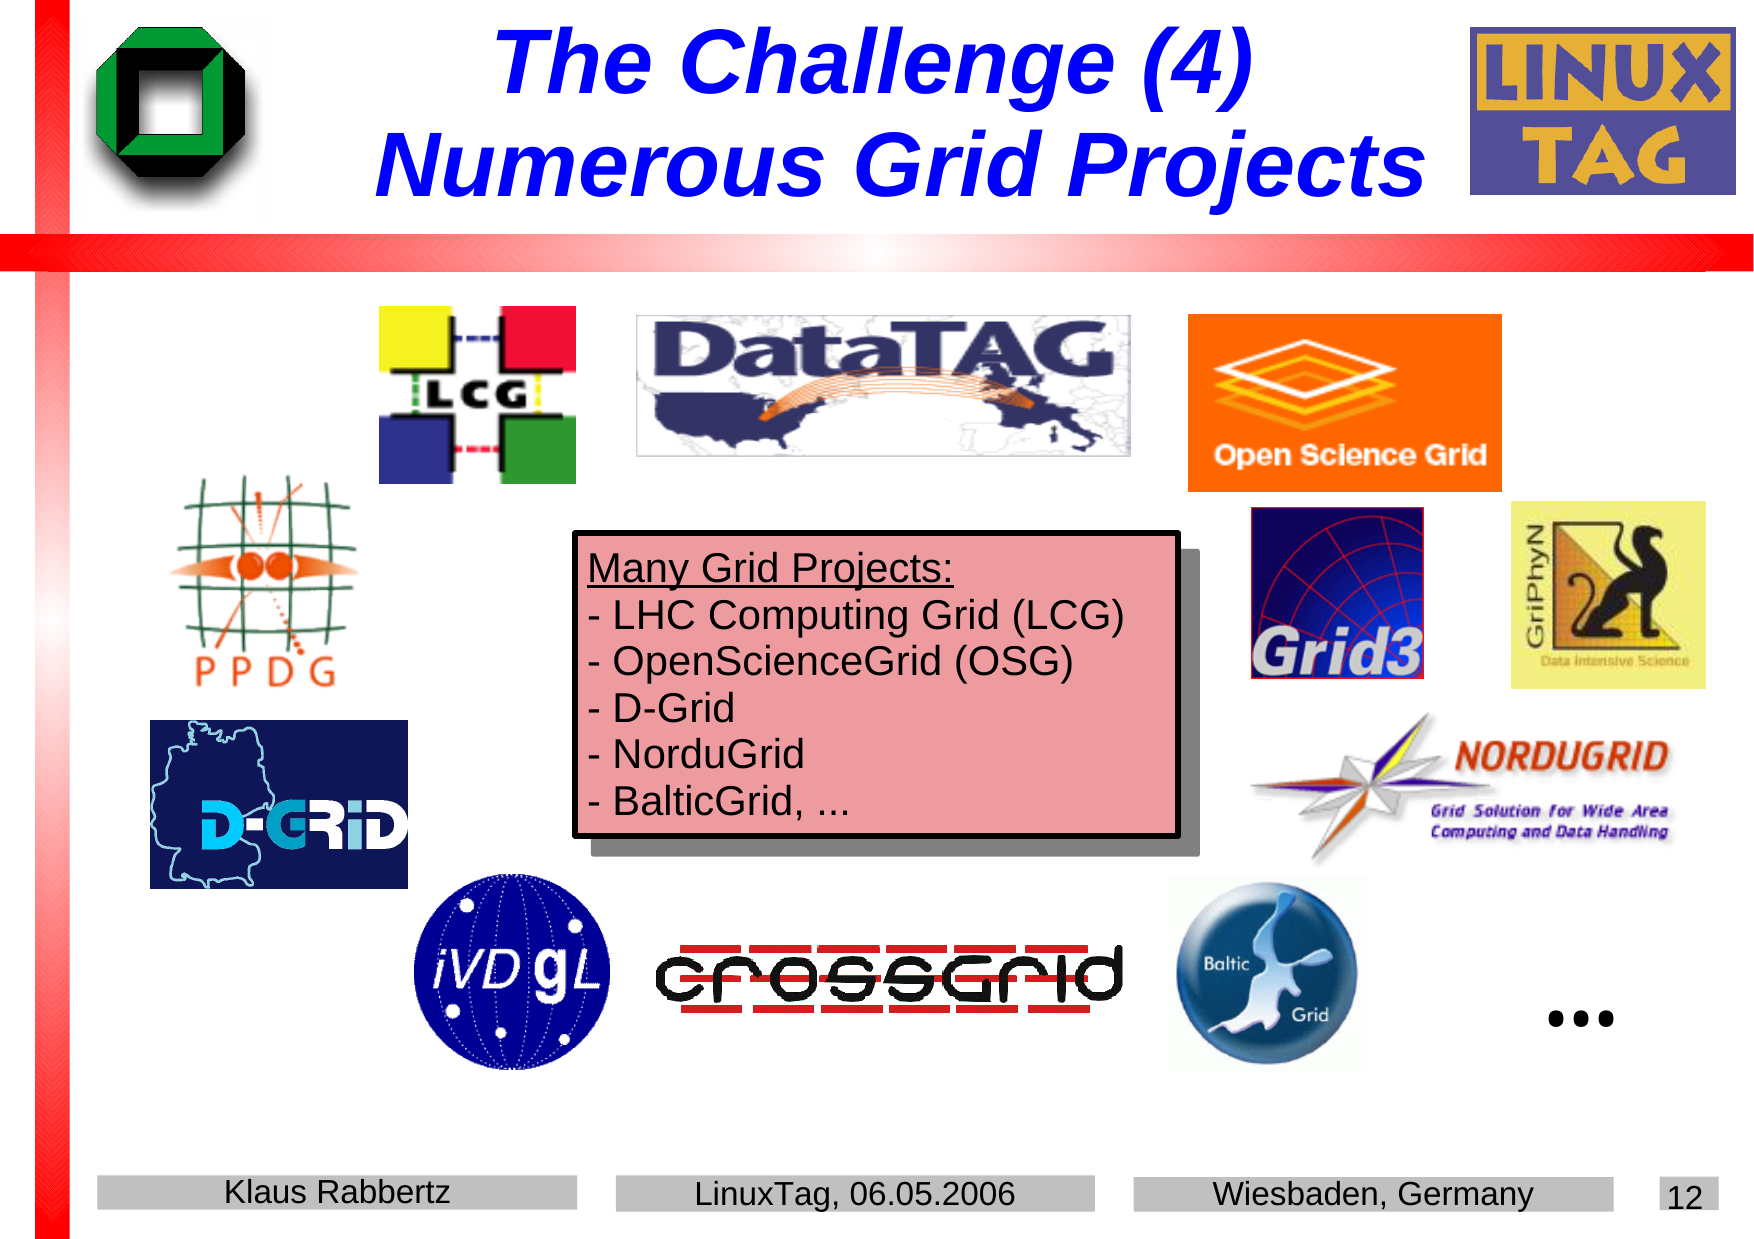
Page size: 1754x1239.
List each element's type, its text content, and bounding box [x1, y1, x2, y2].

picture [656, 942, 1123, 1017]
text_box Many Grid Projects: - LHC Computing Grid (LCG) - OpenScienceGrid (OSG) - D-Grid - NorduGrid - BalticGrid, ... [575, 533, 1179, 836]
picture [414, 874, 610, 1070]
picture [71, 19, 274, 223]
picture [1167, 875, 1368, 1073]
picture [150, 720, 408, 889]
picture [164, 470, 368, 695]
picture [1251, 507, 1424, 679]
text_box ••• [1531, 960, 1656, 1079]
picture [636, 315, 1131, 457]
picture [1511, 501, 1706, 689]
picture [1470, 27, 1736, 195]
picture [1244, 704, 1681, 868]
picture [379, 306, 576, 484]
title The Challenge (4) Numerous Grid Projects [282, 9, 1463, 217]
picture [1188, 314, 1502, 492]
